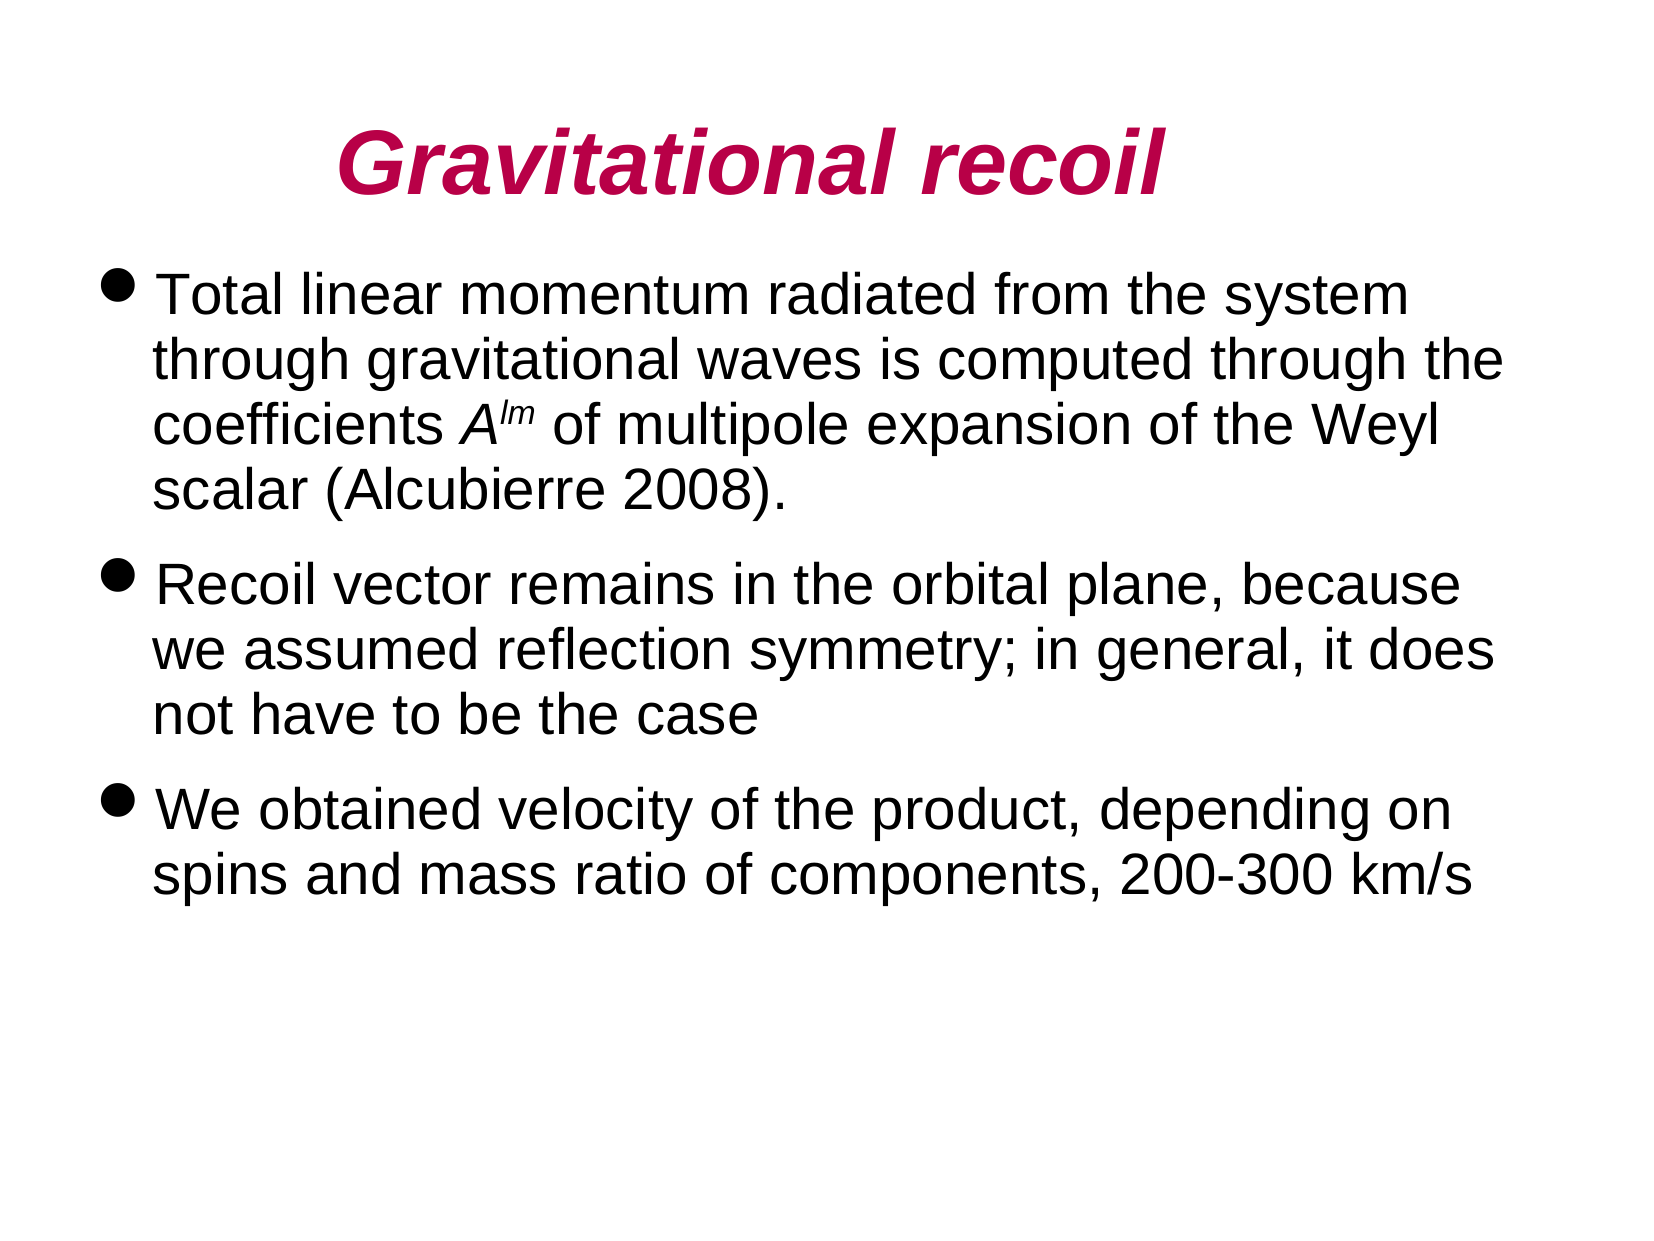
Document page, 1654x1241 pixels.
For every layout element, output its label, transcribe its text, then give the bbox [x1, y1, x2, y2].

text_box Total linear momentum radiated from the system through gravitational waves is computed through the coefficients Alm of multipole expansion of the Weyl scalar (Alcubierre 2008). Recoil vector remains in the orbital plane, because we assumed reflection symmetry; in general, it does not have to be the case We obtained velocity of the product, depending on spins and mass ratio of components, 200-300 km/s [96, 262, 1538, 1051]
text_box Gravitational recoil [300, 112, 1202, 215]
